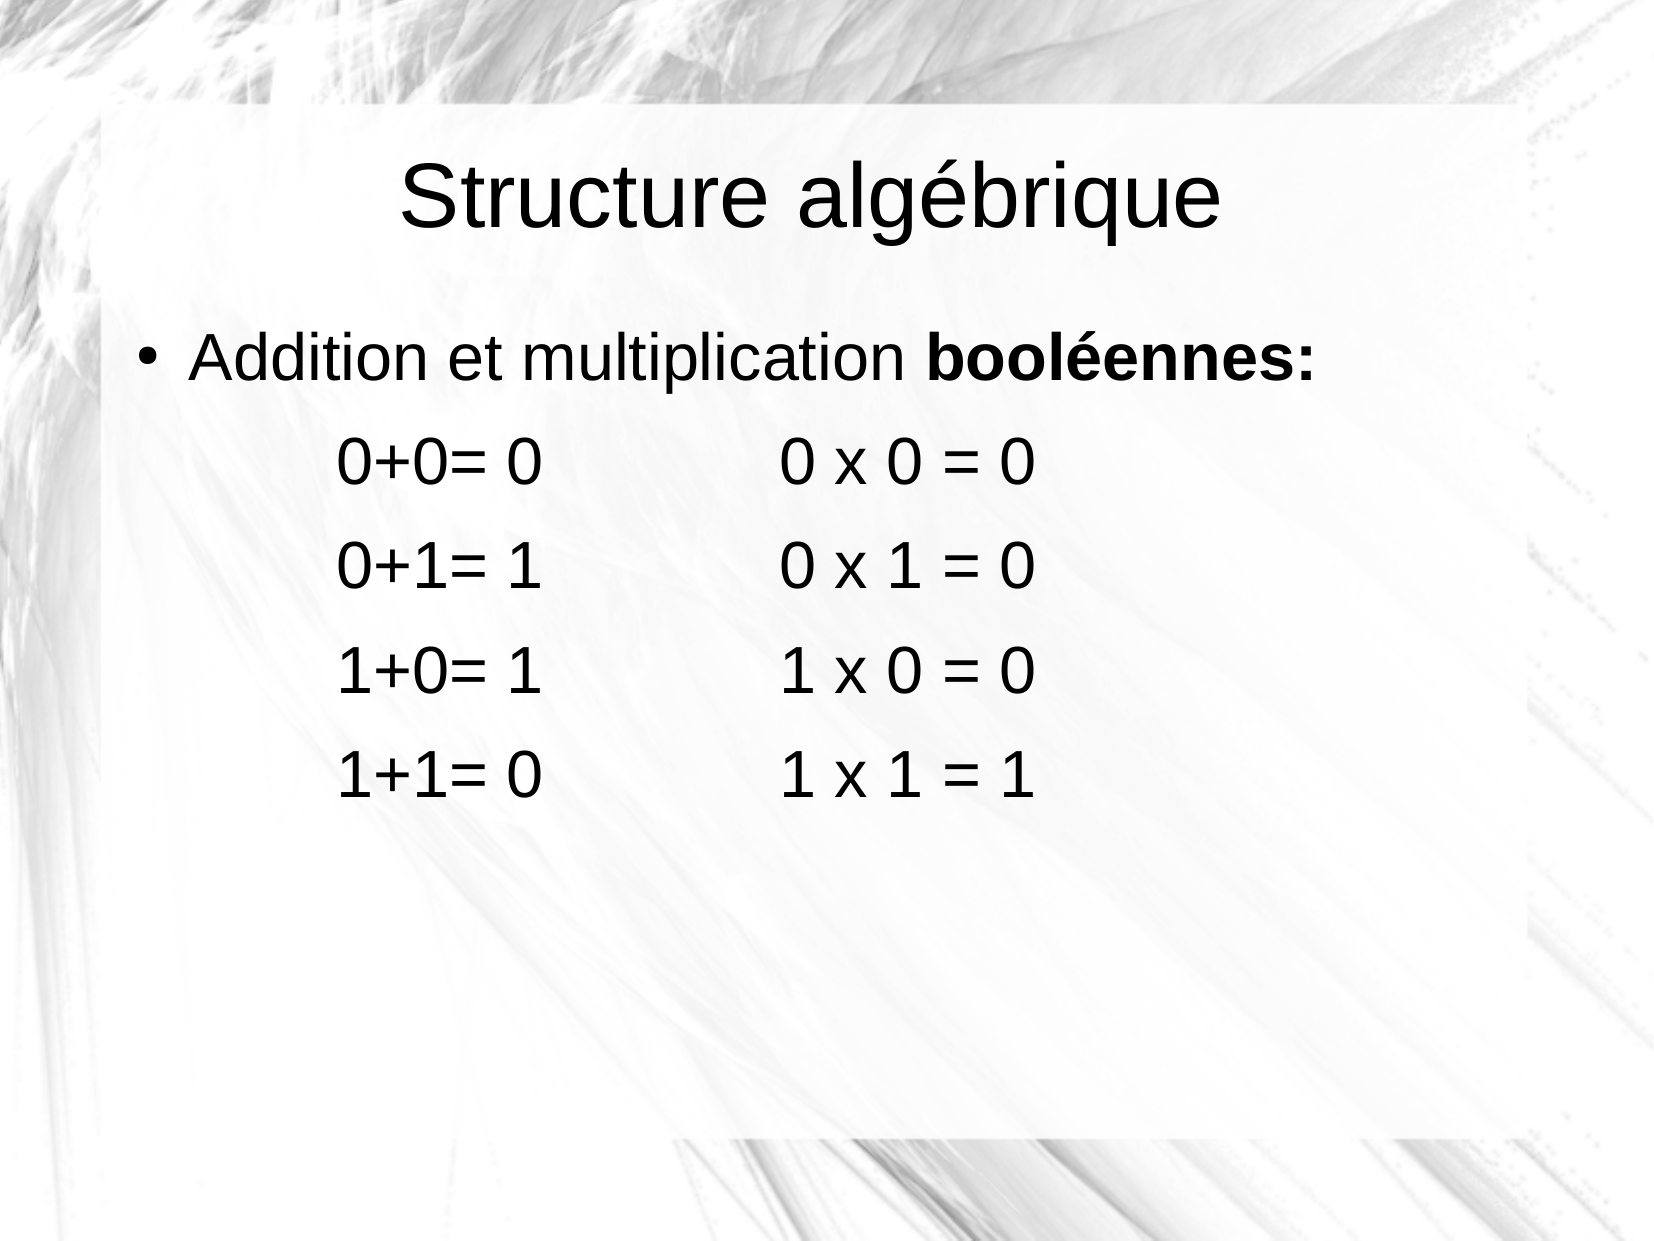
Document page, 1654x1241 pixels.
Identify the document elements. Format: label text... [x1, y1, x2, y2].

title Structure algébrique [118, 119, 1506, 273]
picture [0, 0, 1654, 1241]
list Addition et multiplication booléennes: 0+0= 0 0 x 0 = 0 0+1= 1 0 x 1 = 0 1+0= 1 1 x 0 = 0 1+1= 0 1 x 1 = 1 [118, 319, 1571, 1124]
